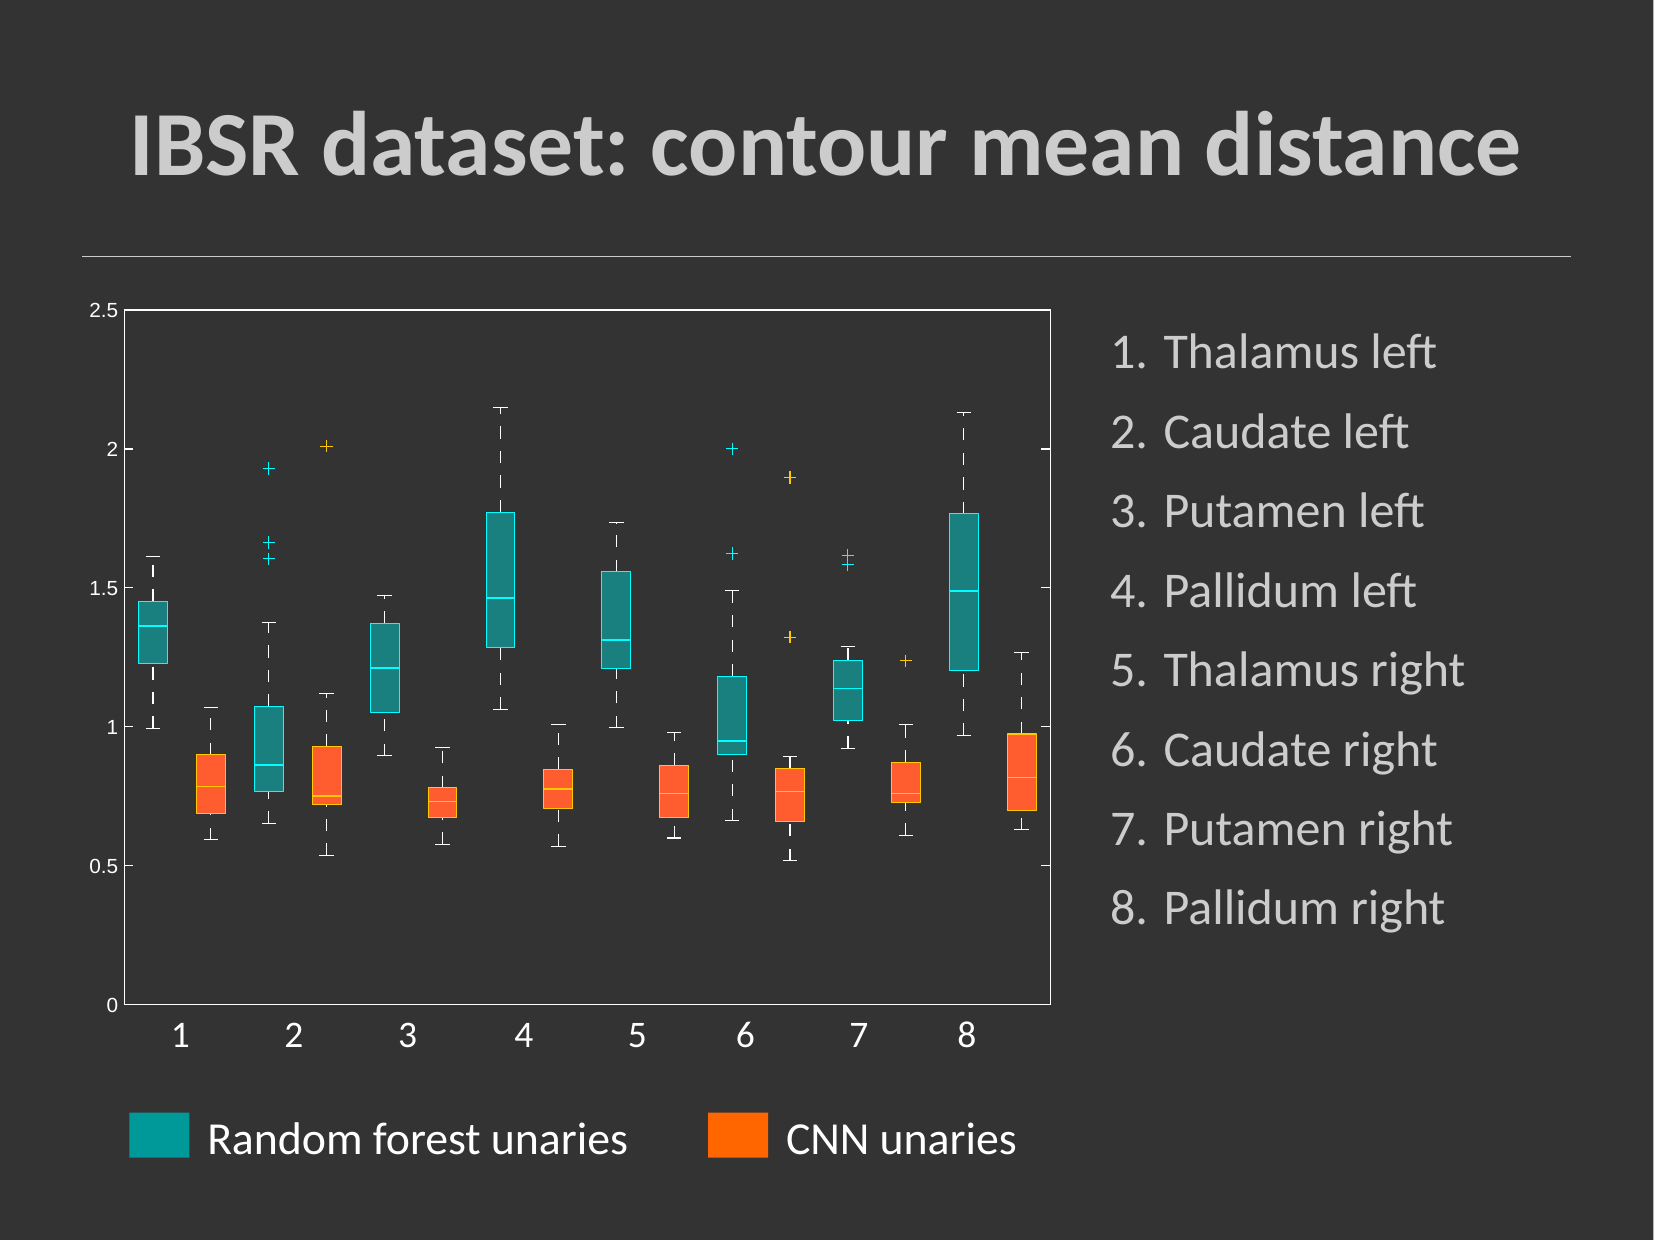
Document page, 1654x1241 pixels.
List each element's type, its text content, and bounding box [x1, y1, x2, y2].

picture [88, 290, 1060, 1036]
text_box Random forest unaries [192, 1112, 662, 1220]
title IBSR dataset: contour mean distance [82, 49, 1571, 257]
text_box CNN unaries [771, 1112, 1111, 1220]
text_box [708, 1112, 769, 1158]
list Thalamus left Caudate left Putamen left Pallidum left Thalamus right Caudate right Putamen right Pallidum right [1092, 331, 1550, 1011]
text_box [129, 1112, 190, 1158]
